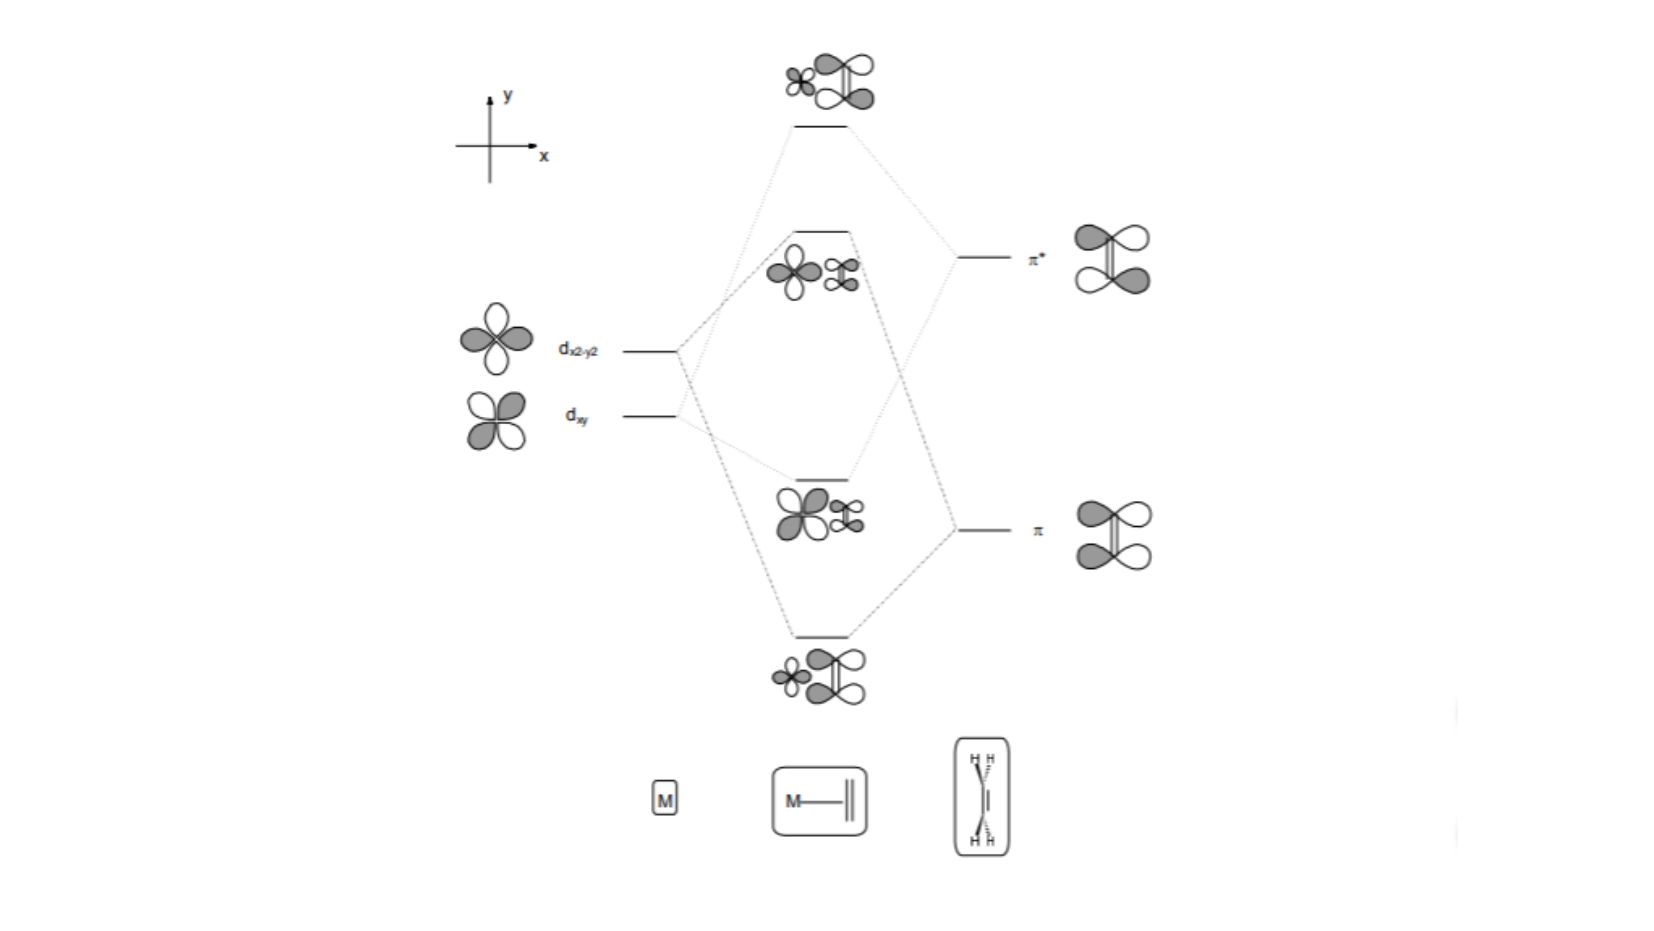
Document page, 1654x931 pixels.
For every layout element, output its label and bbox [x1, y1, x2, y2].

picture [132, 47, 1458, 875]
